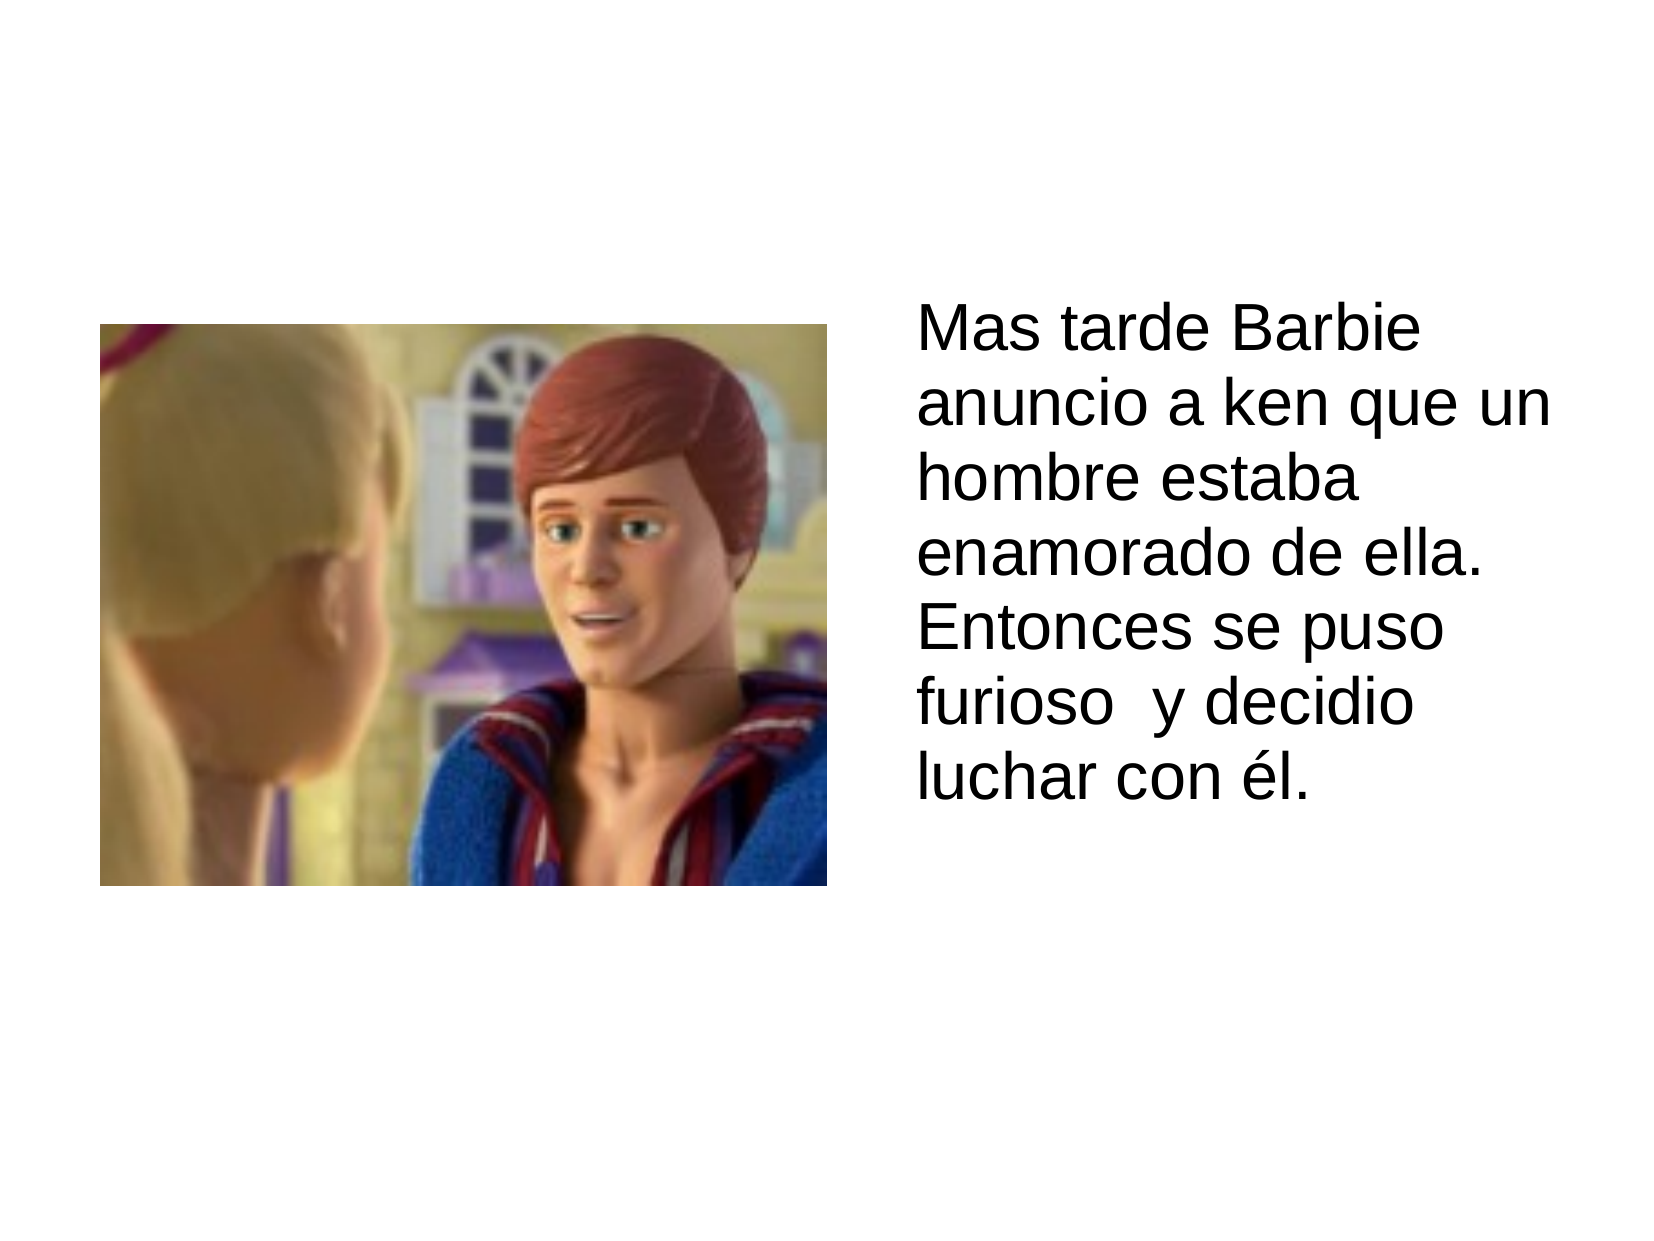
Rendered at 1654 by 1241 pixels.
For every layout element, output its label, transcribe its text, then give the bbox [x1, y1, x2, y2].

list Mas tarde Barbie anuncio a ken que un hombre estaba enamorado de ella. Entonces se puso furioso y decidio luchar con él. [845, 290, 1572, 1109]
picture [100, 324, 827, 886]
